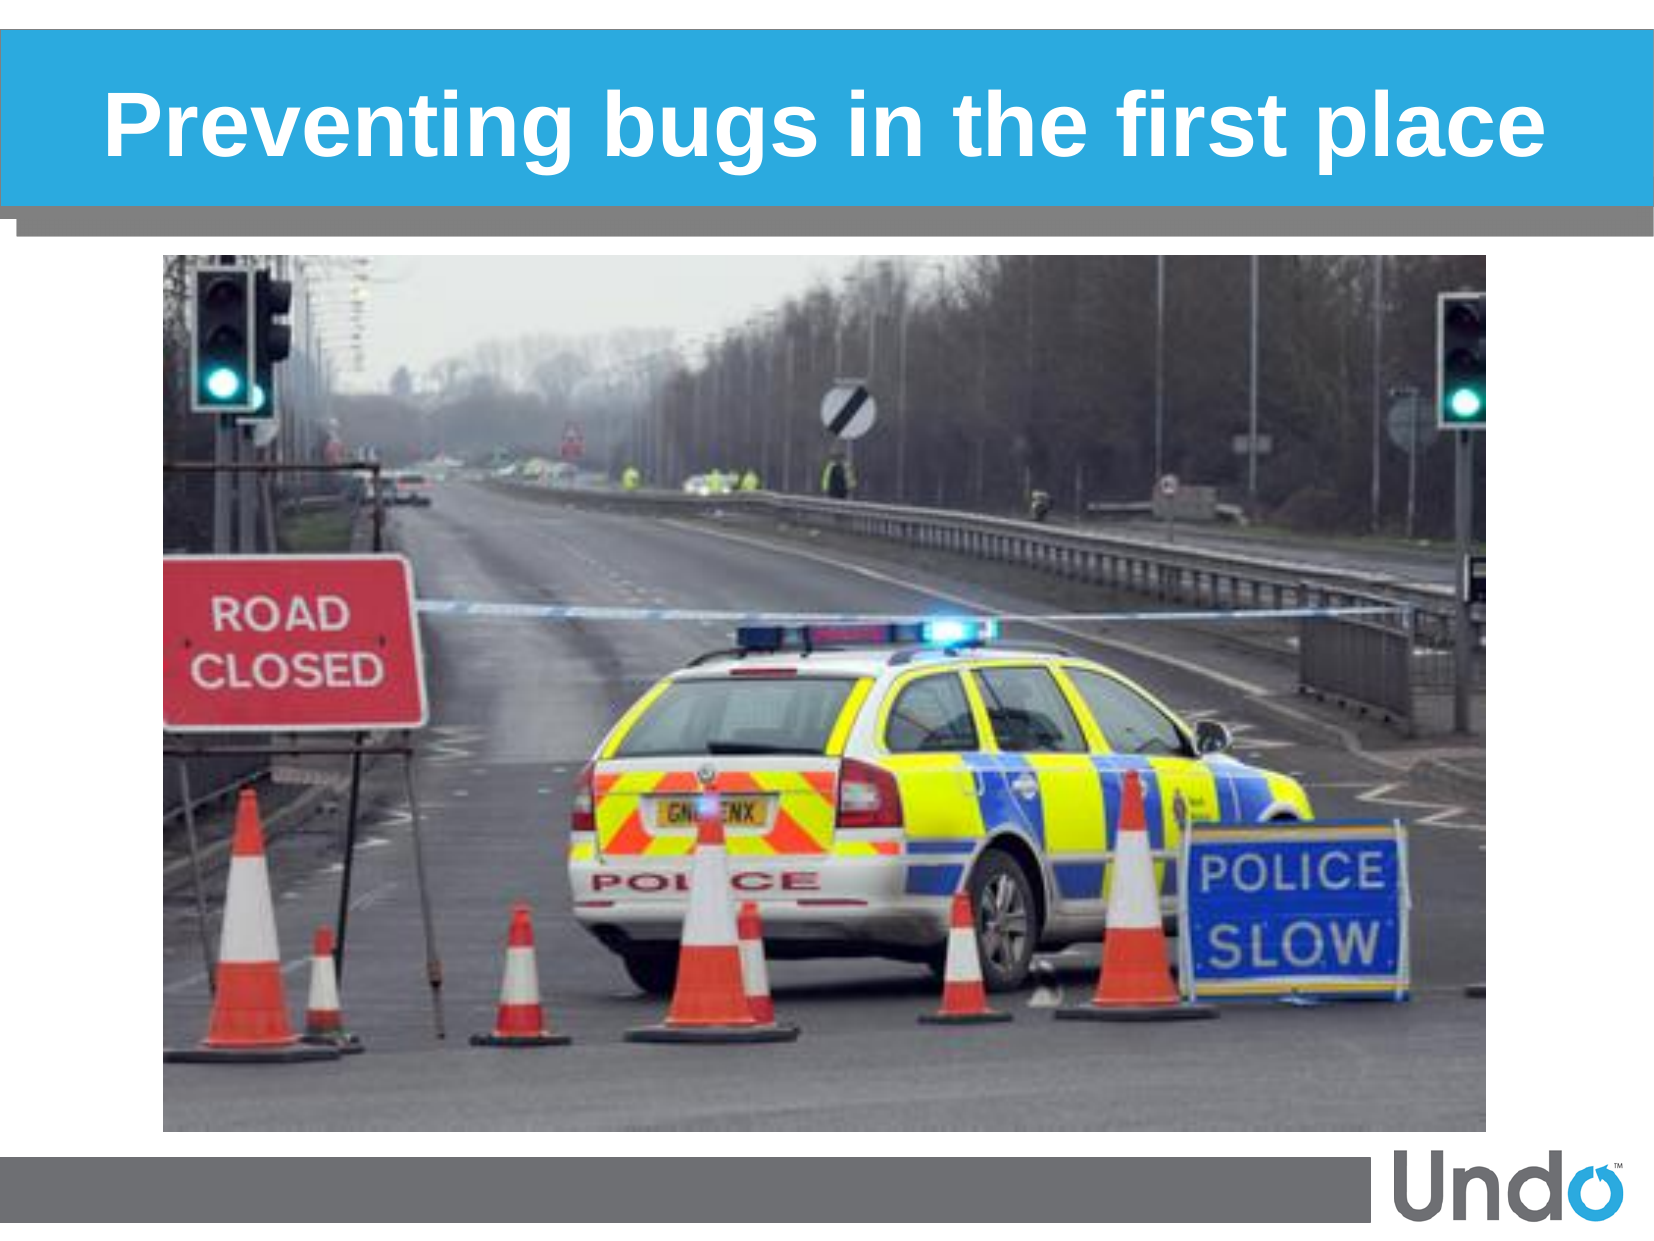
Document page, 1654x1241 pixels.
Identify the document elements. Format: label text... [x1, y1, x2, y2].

picture [163, 255, 1486, 1132]
picture [1394, 1150, 1624, 1223]
title Preventing bugs in the first place [82, 14, 1571, 221]
